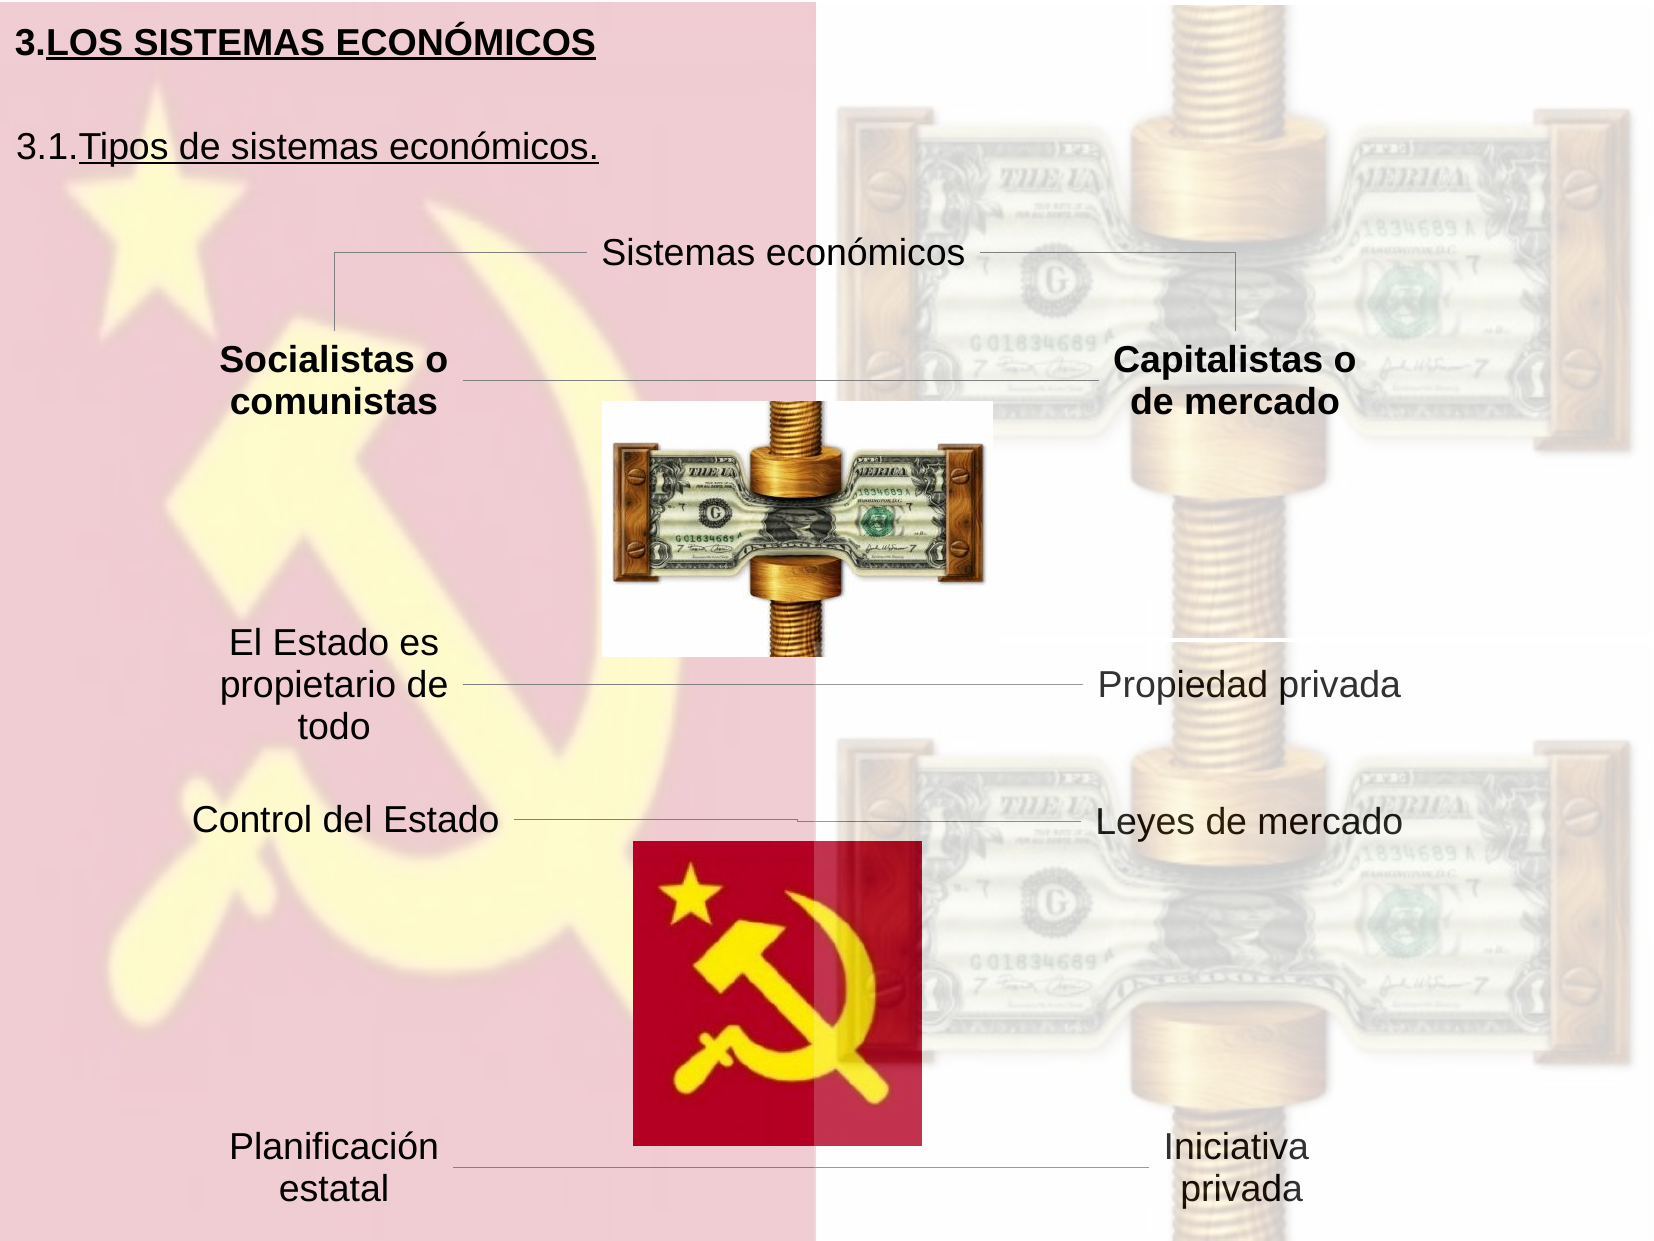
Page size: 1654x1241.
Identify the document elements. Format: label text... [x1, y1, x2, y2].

text_box El Estado es propietario de todo [204, 614, 464, 755]
text_box Sistemas económicos [586, 224, 981, 282]
picture [0, 2, 1654, 1241]
text_box Capitalistas o de mercado [1098, 330, 1372, 430]
text_box 3.1.Tipos de sistemas económicos. [1, 118, 615, 175]
text_box 3.LOS SISTEMAS ECONÓMICOS [0, 14, 612, 71]
text_box Planificación estatal [214, 1117, 454, 1217]
text_box Control del Estado [177, 791, 515, 849]
text_box Socialistas o comunistas [204, 330, 464, 430]
